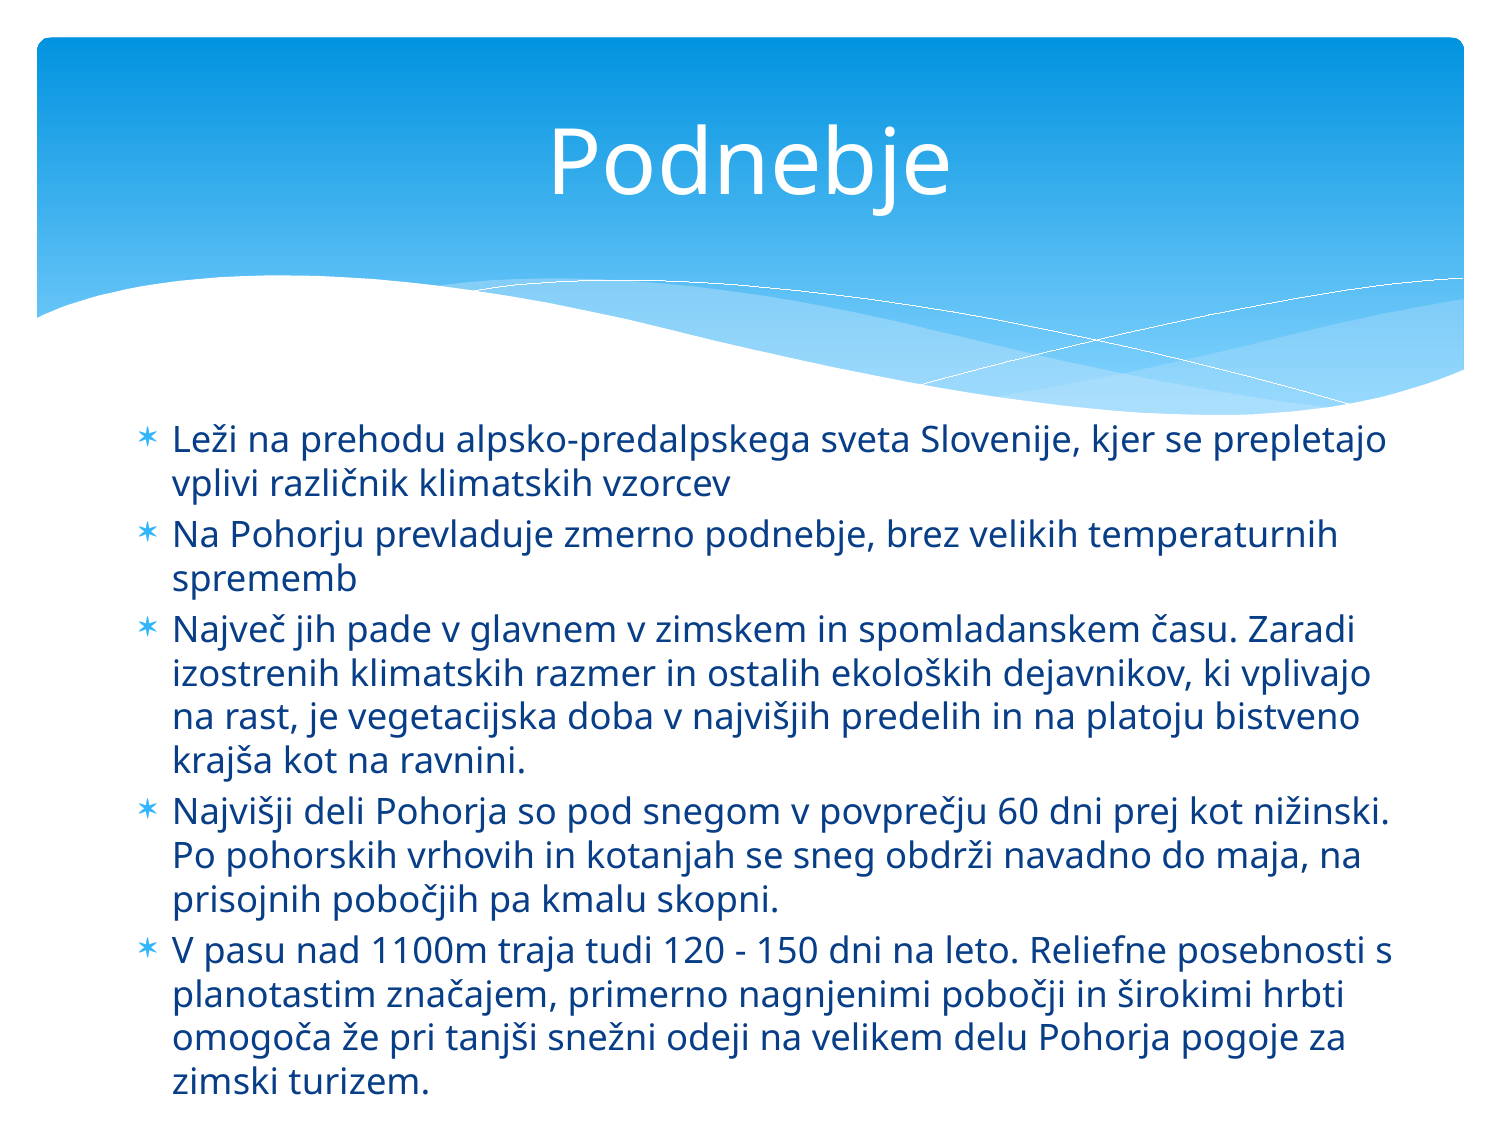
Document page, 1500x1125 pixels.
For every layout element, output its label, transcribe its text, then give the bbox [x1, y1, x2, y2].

list Leži na prehodu alpsko-predalpskega sveta Slovenije, kjer se prepletajo vplivi različnik klimatskih vzorcev Na Pohorju prevladuje zmerno podnebje, brez velikih temperaturnih sprememb Največ jih pade v glavnem v zimskem in spomladanskem času. Zaradi izostrenih klimatskih razmer in ostalih ekoloških dejavnikov, ki vplivajo na rast, je vegetacijska doba v najvišjih predelih in na platoju bistveno krajša kot na ravnini. Najvišji deli Pohorja so pod snegom v povprečju 60 dni prej kot nižinski. Po pohorskih vrhovih in kotanjah se sneg obdrži navadno do maja, na prisojnih pobočjih pa kmalu skopni. V pasu nad 1100m traja tudi 120 - 150 dni na leto. Reliefne posebnosti s planotastim značajem, primerno nagnjenimi pobočji in širokimi hrbti omogoča že pri tanjši snežni odeji na velikem delu Pohorja pogoje za zimski turizem. [123, 408, 1424, 1125]
title Podnebje [75, 55, 1425, 261]
